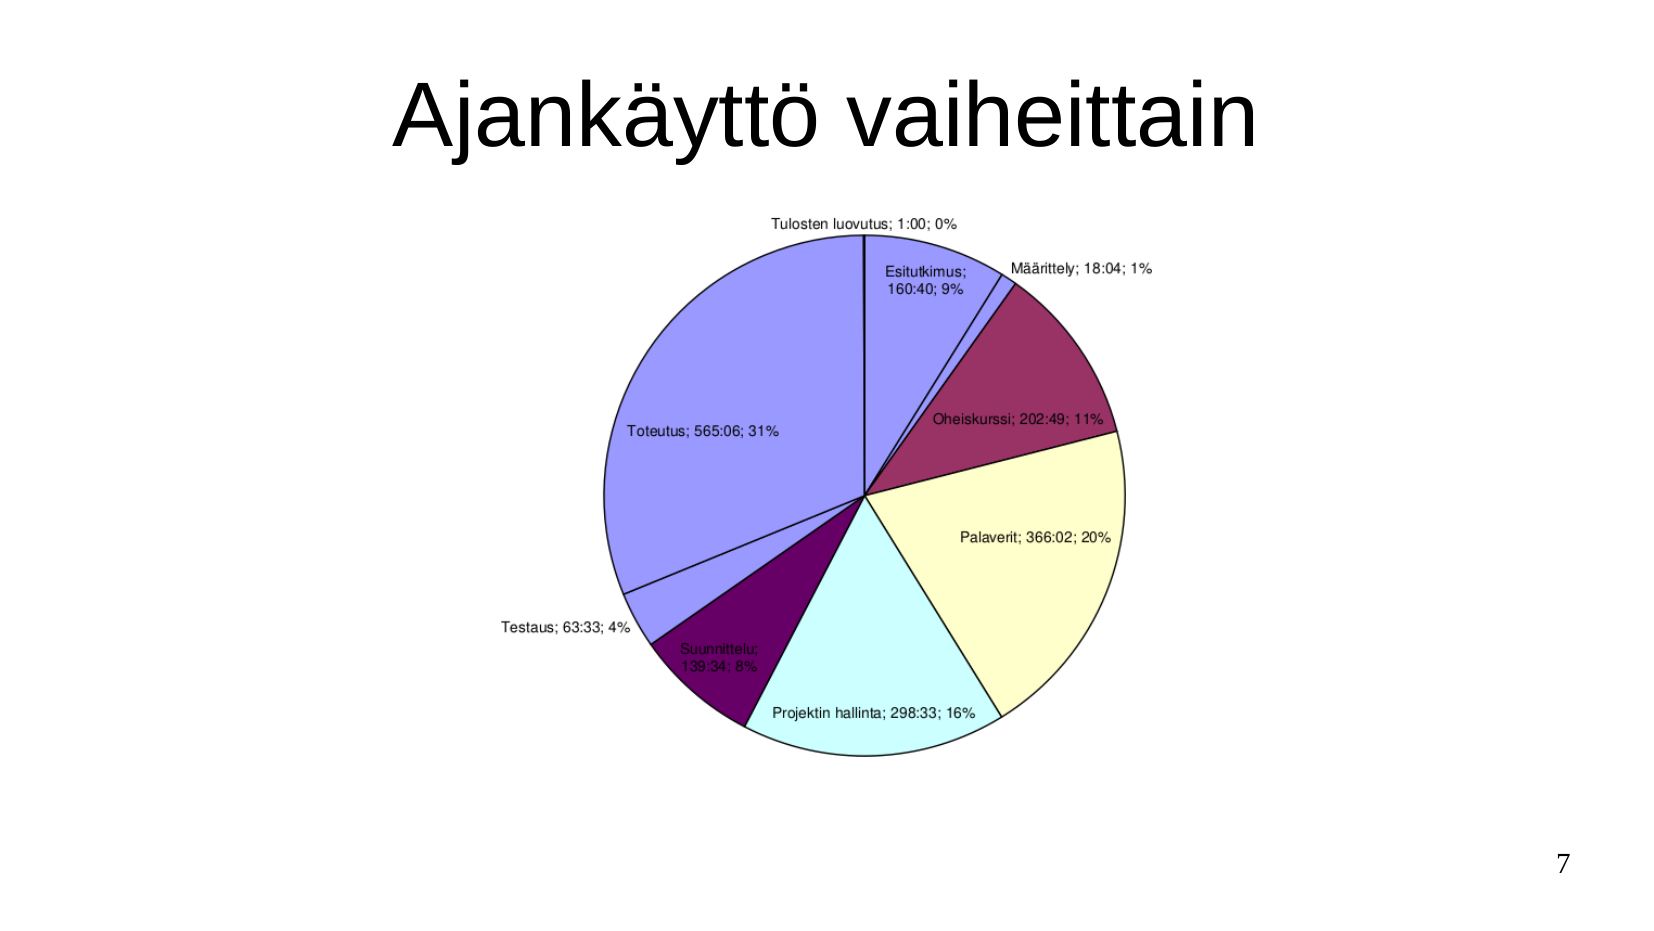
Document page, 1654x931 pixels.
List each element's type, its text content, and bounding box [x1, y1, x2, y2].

picture [501, 217, 1152, 758]
title Ajankäyttö vaiheittain [82, 37, 1571, 193]
